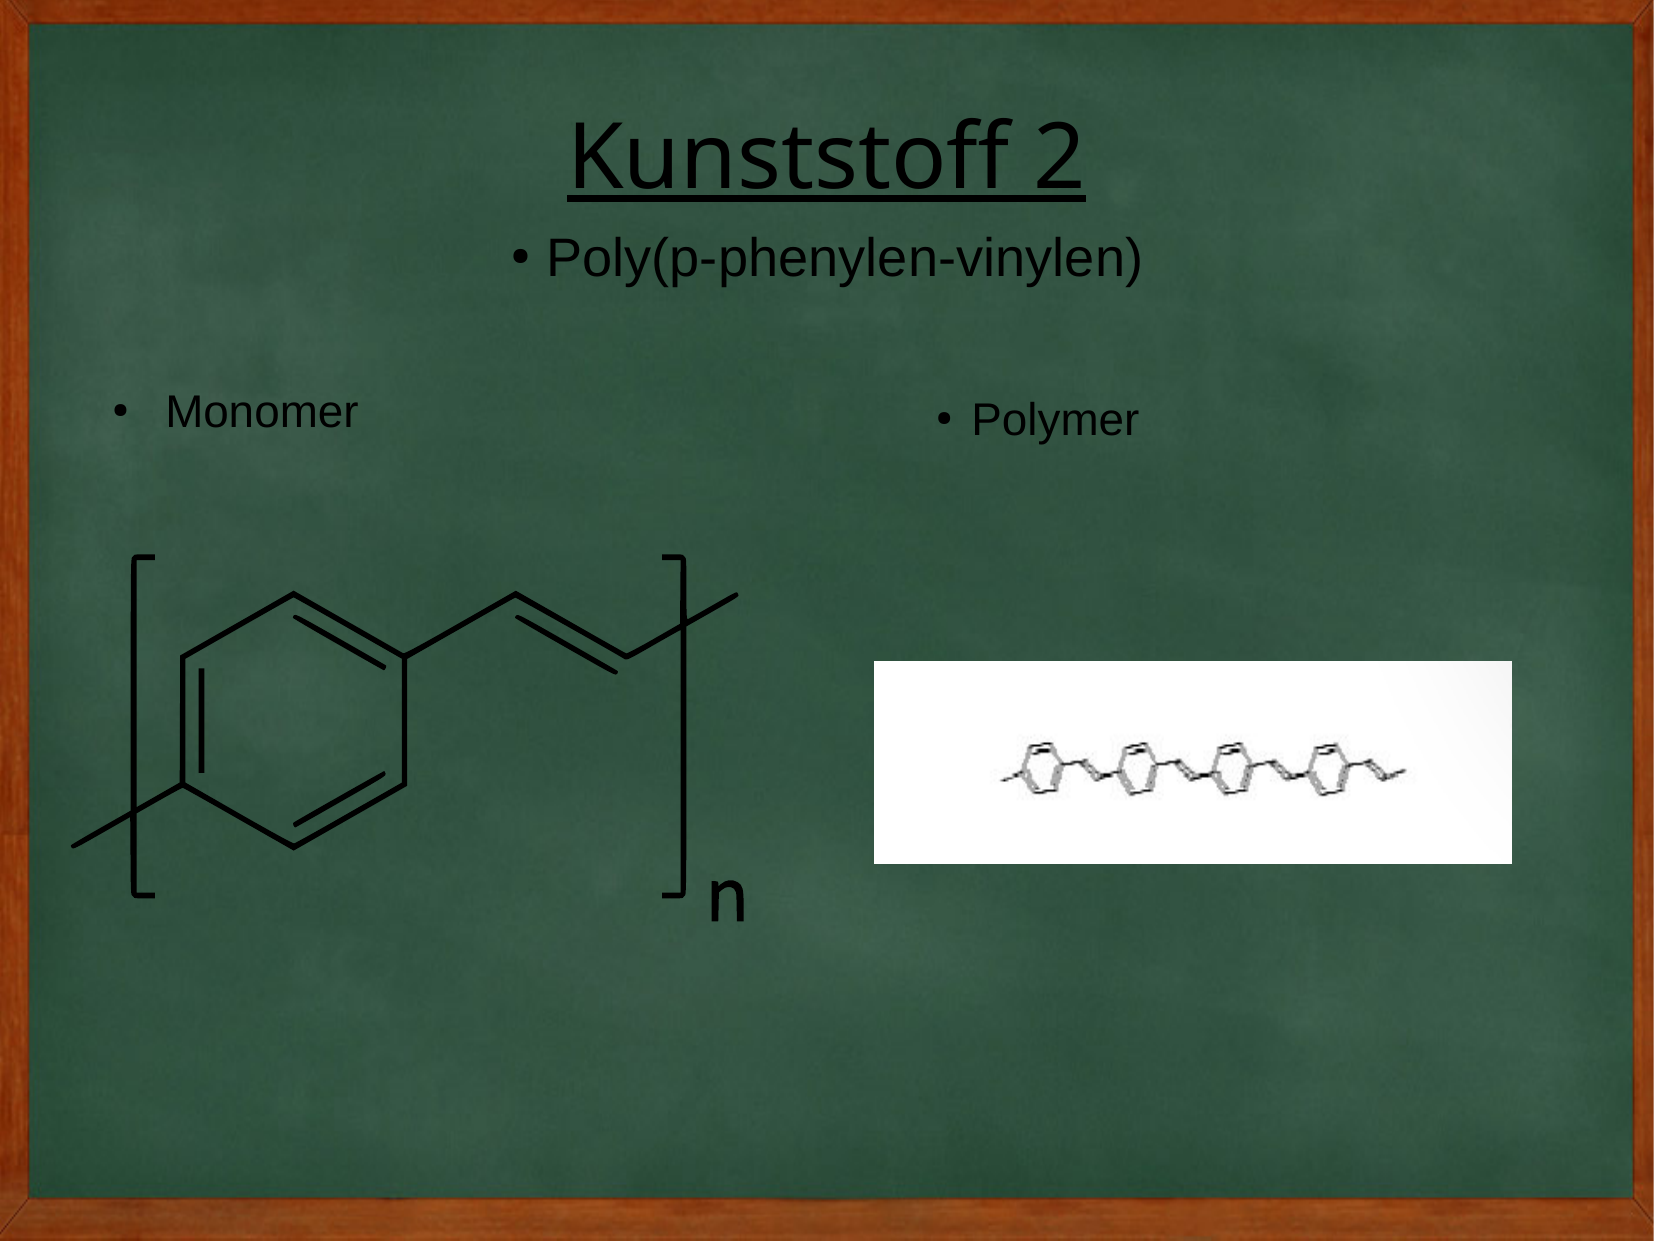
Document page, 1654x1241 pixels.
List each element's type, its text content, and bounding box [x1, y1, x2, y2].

text_box Polymer [921, 386, 1205, 453]
text_box Poly(p-phenylen-vinylen) [496, 219, 1323, 296]
list Monomer [94, 386, 1583, 1205]
picture [0, 0, 1654, 1241]
title Kunststoff 2 [82, 49, 1571, 257]
